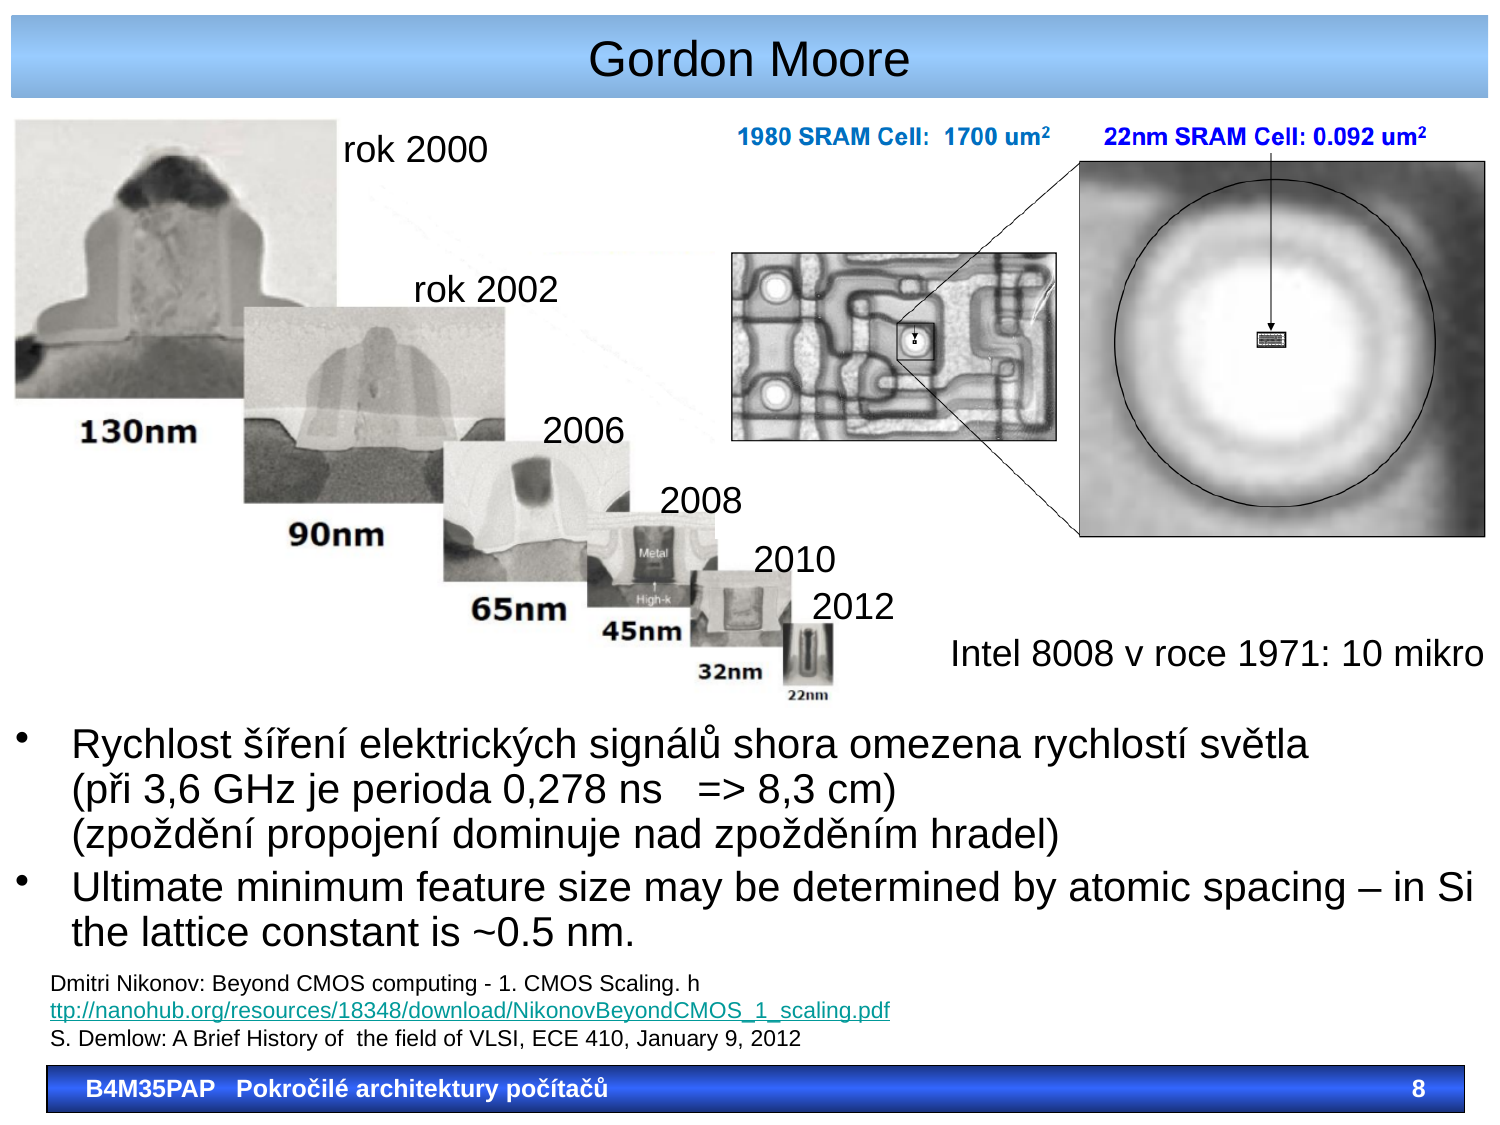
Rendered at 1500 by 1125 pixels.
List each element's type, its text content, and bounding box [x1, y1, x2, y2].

picture [11, 117, 1489, 708]
text_box Intel 8008 v roce 1971: 10 mikro [902, 621, 1500, 680]
title Gordon Moore [11, 15, 1489, 98]
text_box Dmitri Nikonov: Beyond CMOS computing - 1. CMOS Scaling. http://nanohub.org/resources/18348/download/NikonovBeyondCMOS_1_scaling.pdf S. Demlow: A Brief History of the field of VLSI, ECE 410, January 9, 2012 [35, 960, 1454, 1059]
text_box rok 2002 [398, 257, 610, 317]
text_box 2012 [796, 574, 1008, 633]
list Rychlost šíření elektrických signálů shora omezena rychlostí světla (při 3,6 GHz je perioda 0,278 ns => 8,3 cm) (zpoždění propojení dominuje nad zpožděním hradel) Ultimate minimum feature size may be determined by atomic spacing – in Si the lattice constant is ~0.5 nm. [0, 714, 1500, 1008]
footer B4M35PAP Pokročilé architektury počítačů [70, 1065, 1429, 1113]
text_box rok 2000 [328, 117, 539, 176]
text_box 2008 [644, 468, 856, 528]
slide_number <number> [1346, 1065, 1441, 1112]
text_box 2006 [527, 398, 739, 457]
text_box 2010 [738, 527, 950, 586]
